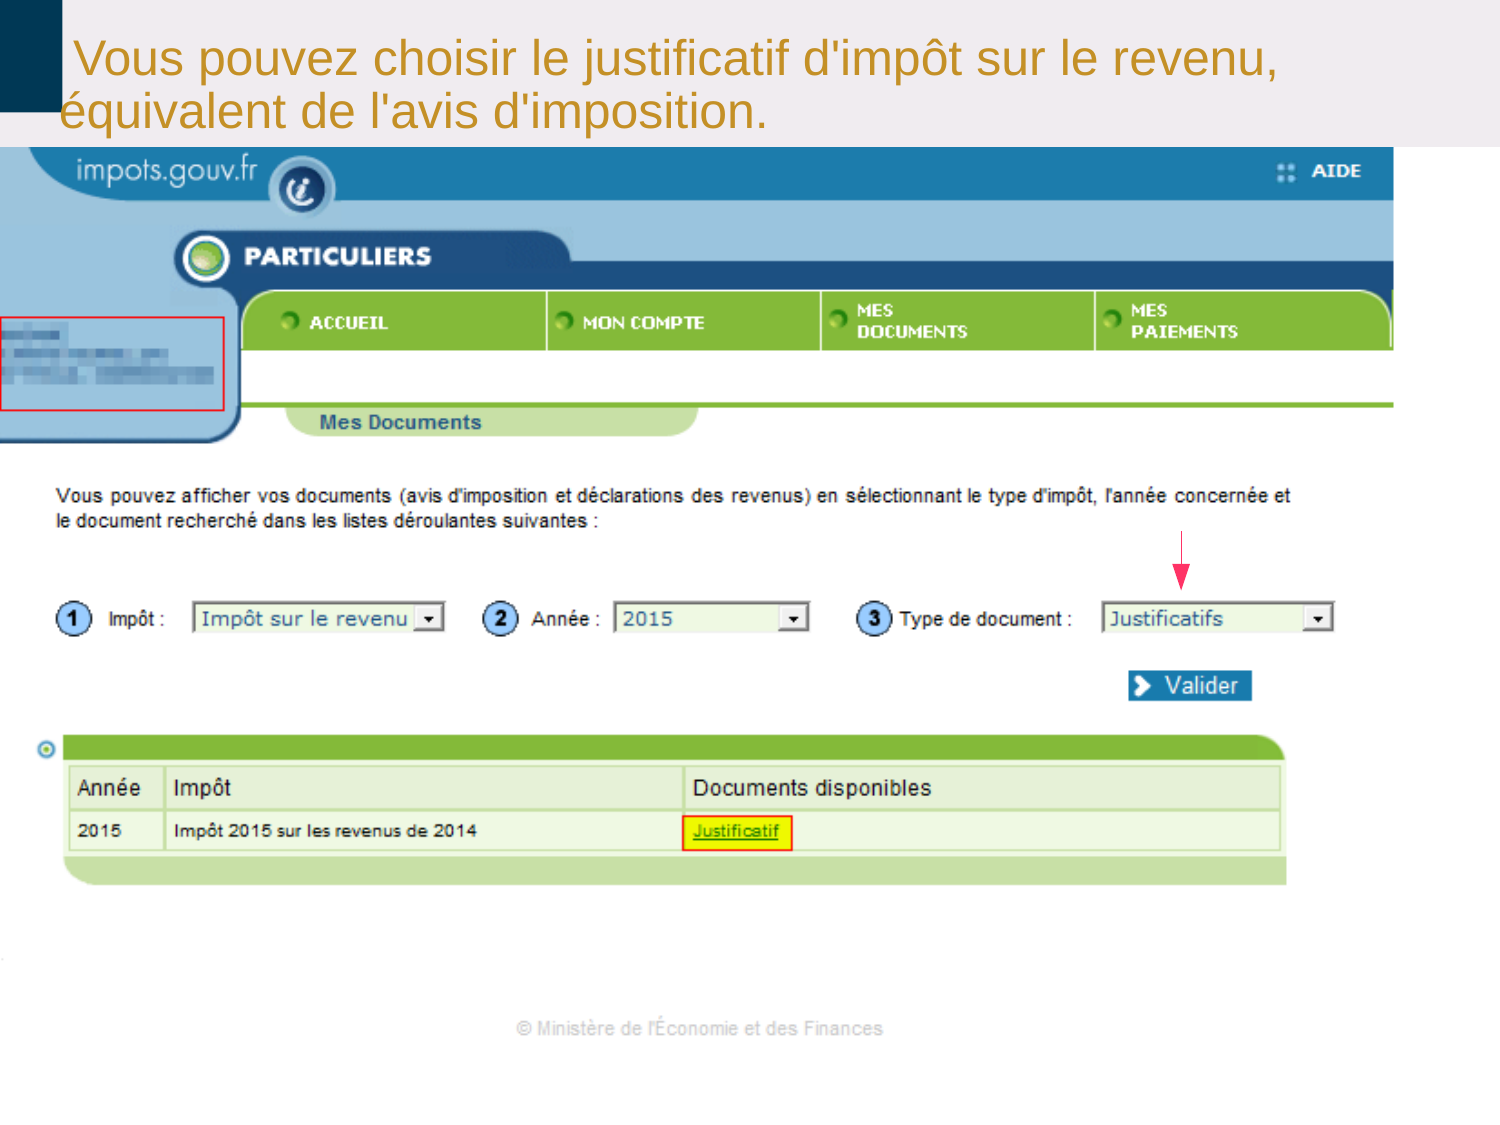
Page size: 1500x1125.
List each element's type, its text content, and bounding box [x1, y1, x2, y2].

title Vous pouvez choisir le justificatif d'impôt sur le revenu, équivalent de l'avis d'imposition. [59, 32, 1477, 250]
picture [0, 147, 1500, 1125]
